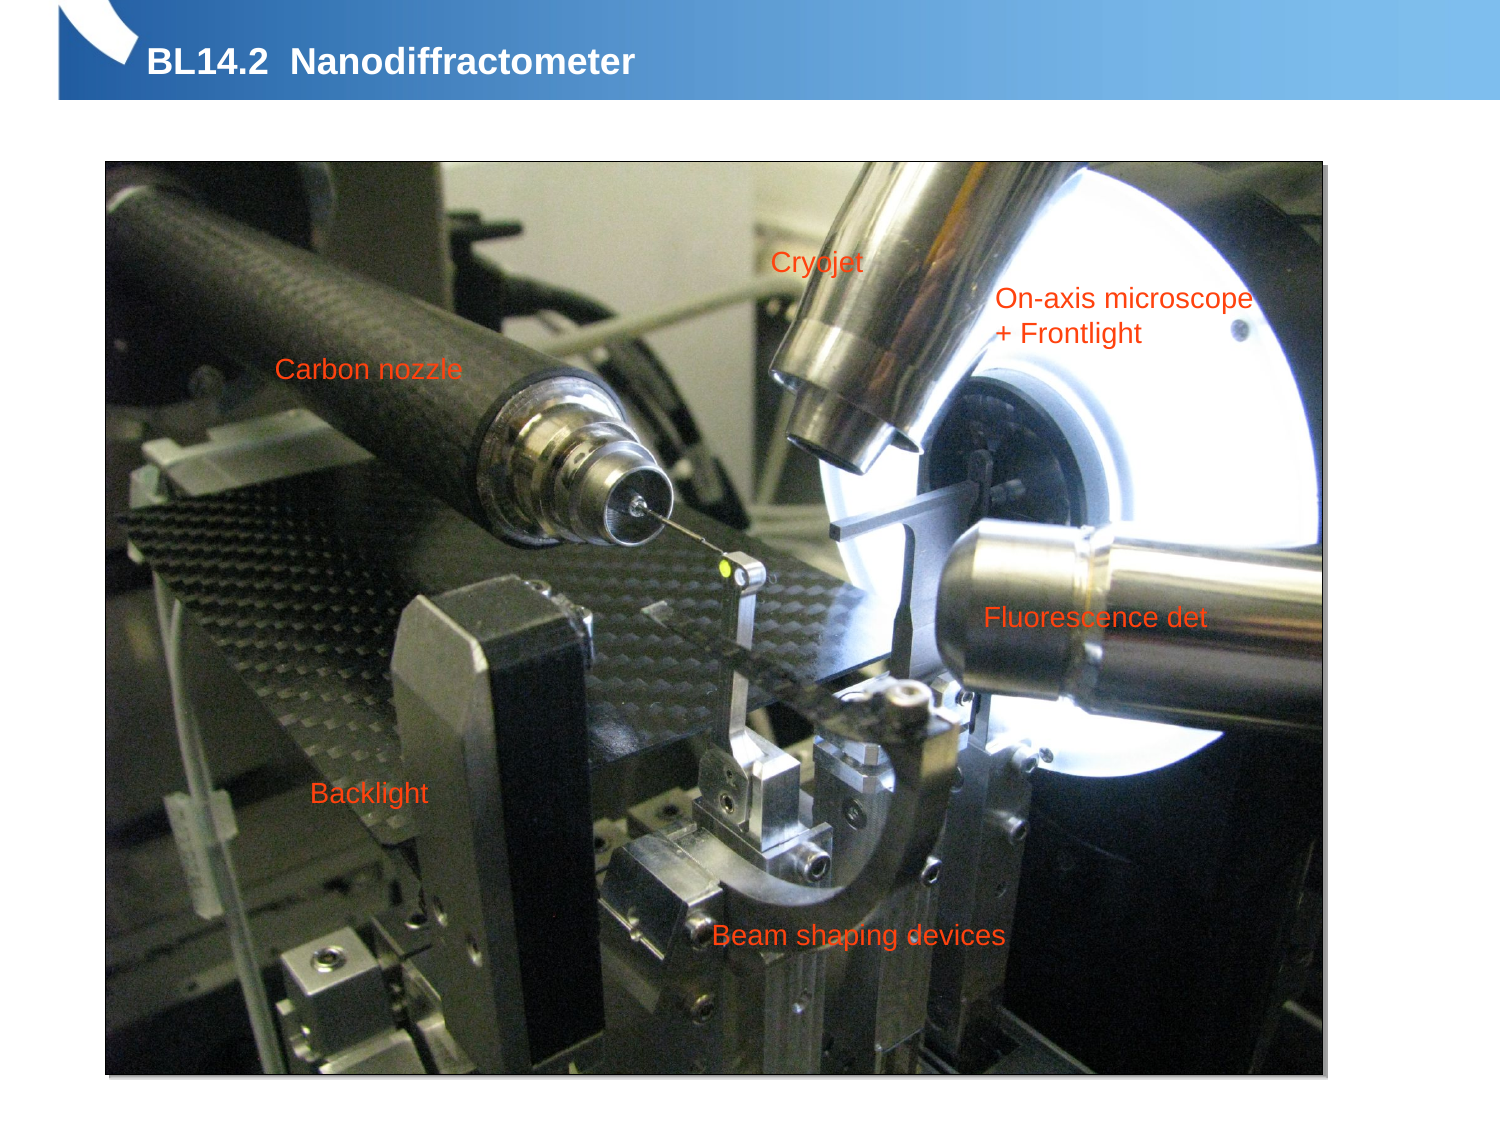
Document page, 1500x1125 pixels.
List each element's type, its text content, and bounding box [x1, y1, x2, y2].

picture [0, 0, 1500, 100]
text_box Backlight [295, 766, 709, 817]
text_box Beam shaping devices [696, 908, 1111, 959]
text_box Fluorescence det [968, 590, 1382, 641]
title BL14.2 Nanodiffractometer [131, 23, 1482, 96]
picture [105, 161, 1323, 1075]
text_box Carbon nozzle [259, 342, 674, 393]
text_box Cryojet [755, 235, 1170, 286]
text_box On-axis microscope + Frontlight [980, 271, 1394, 357]
